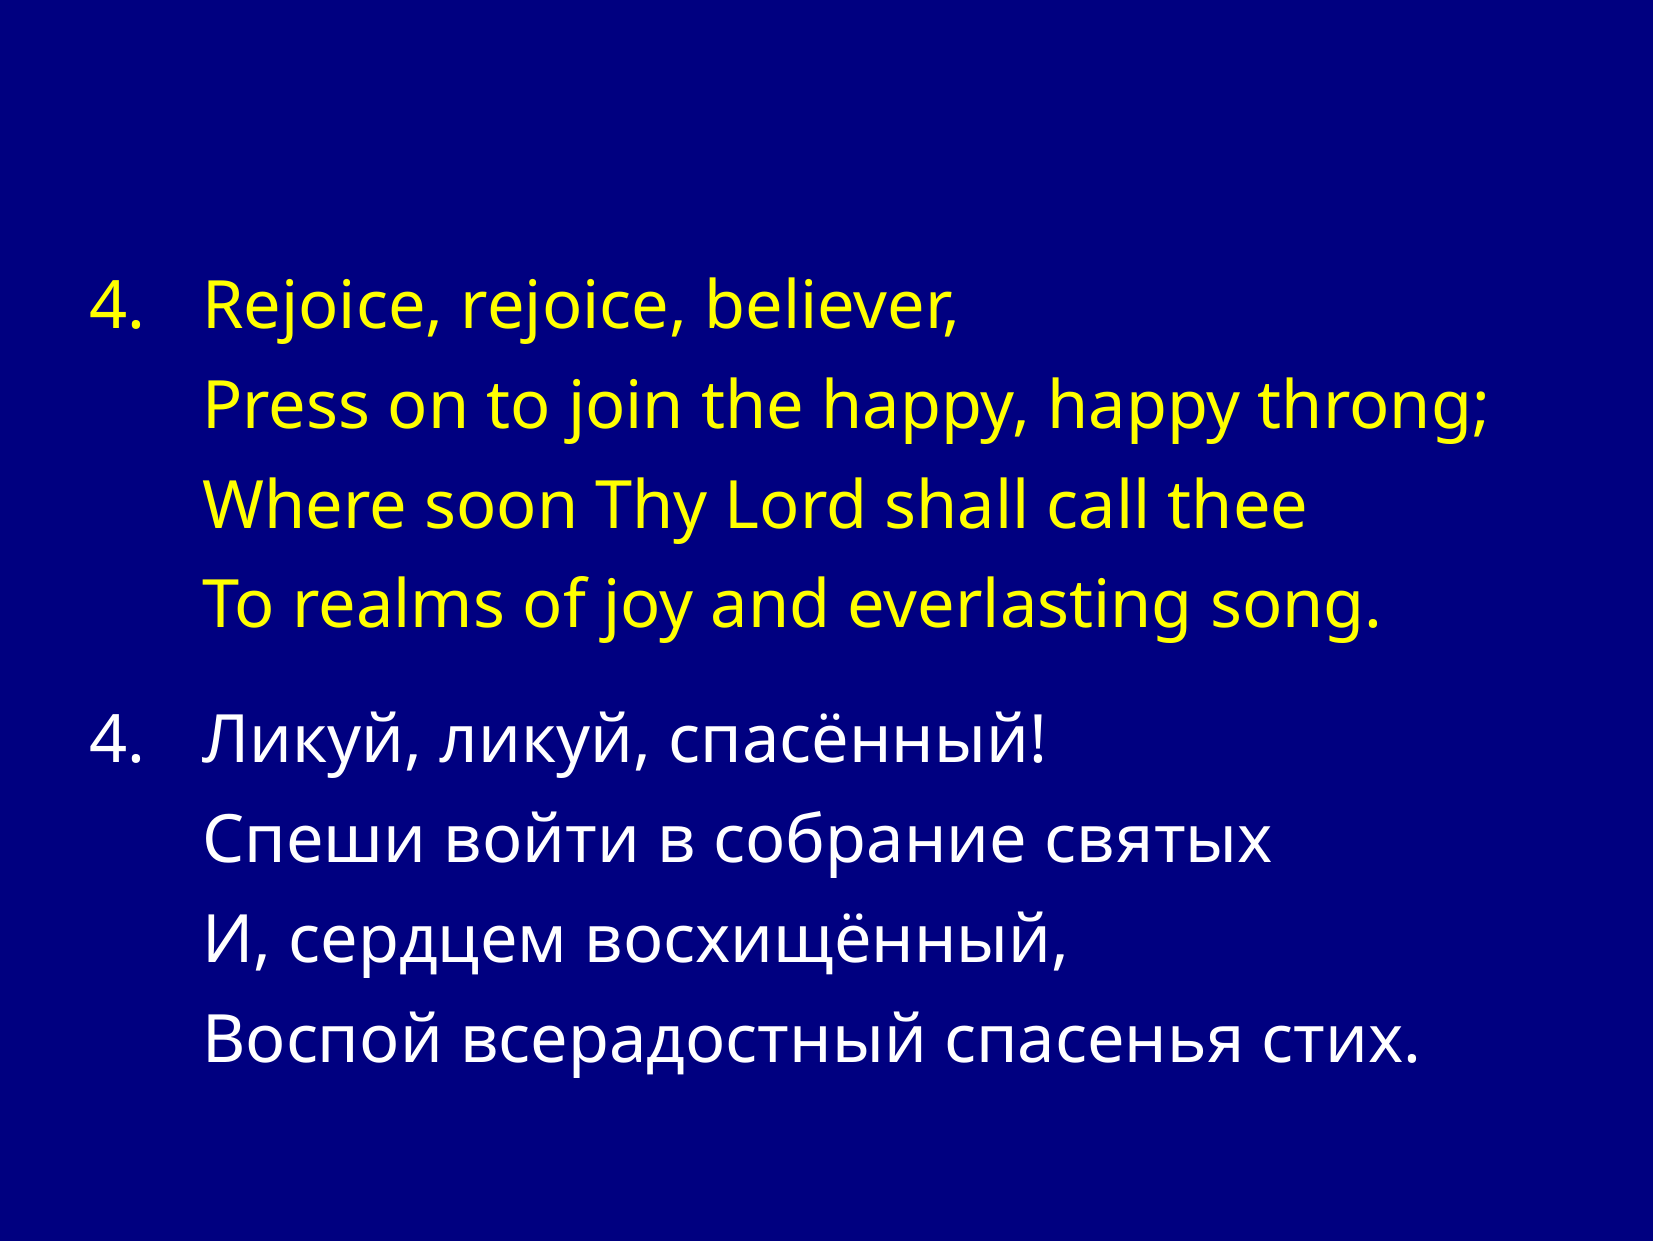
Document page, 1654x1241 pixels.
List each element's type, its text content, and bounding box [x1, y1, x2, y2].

text_box 4. Rejoice, rejoice, believer, Press on to join the happy, happy throng; Where soon Thy Lord shall call thee To realms of joy and everlasting song. [75, 150, 1653, 638]
text_box 4. Ликуй, ликуй, спасённый! Спеши войти в собрание святых И, сердцем восхищённый, Воспой всерадостный спасенья стих. [75, 675, 1576, 1163]
